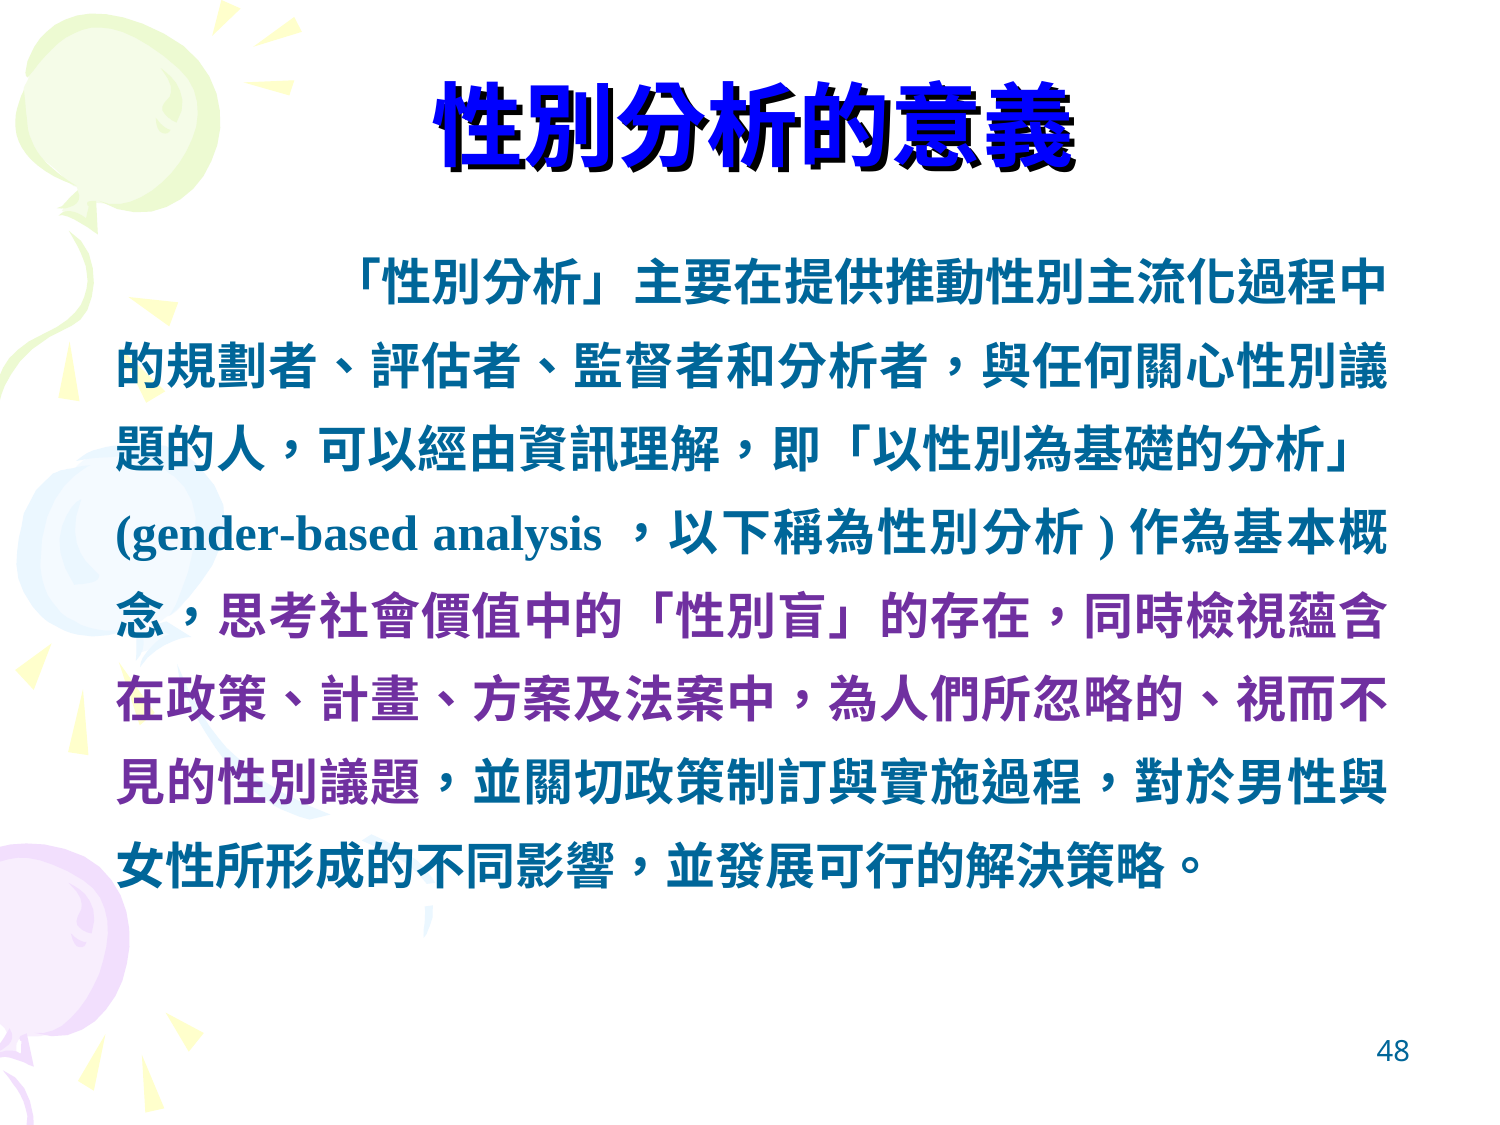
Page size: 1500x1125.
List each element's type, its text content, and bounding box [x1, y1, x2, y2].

text_box <編號> [1074, 1024, 1426, 1100]
list 「性別分析」主要在提供推動性別主流化過程中的規劃者、評估者、監督者和分析者，與任何關心性別議題的人，可以經由資訊理解，即「以性別為基礎的分析」(gender-based analysis，以下稱為性別分析)作為基本概念，思考社會價值中的「性別盲」的存在，同時檢視蘊含在政策、計畫、方案及法案中，為人們所忽略的、視而不見的性別議題，並關切政策制訂與實施過程，對於男性與女性所形成的不同影響，並發展可行的解決策略。 [100, 219, 1404, 965]
title 性別分析的意義 [76, 66, 1430, 187]
